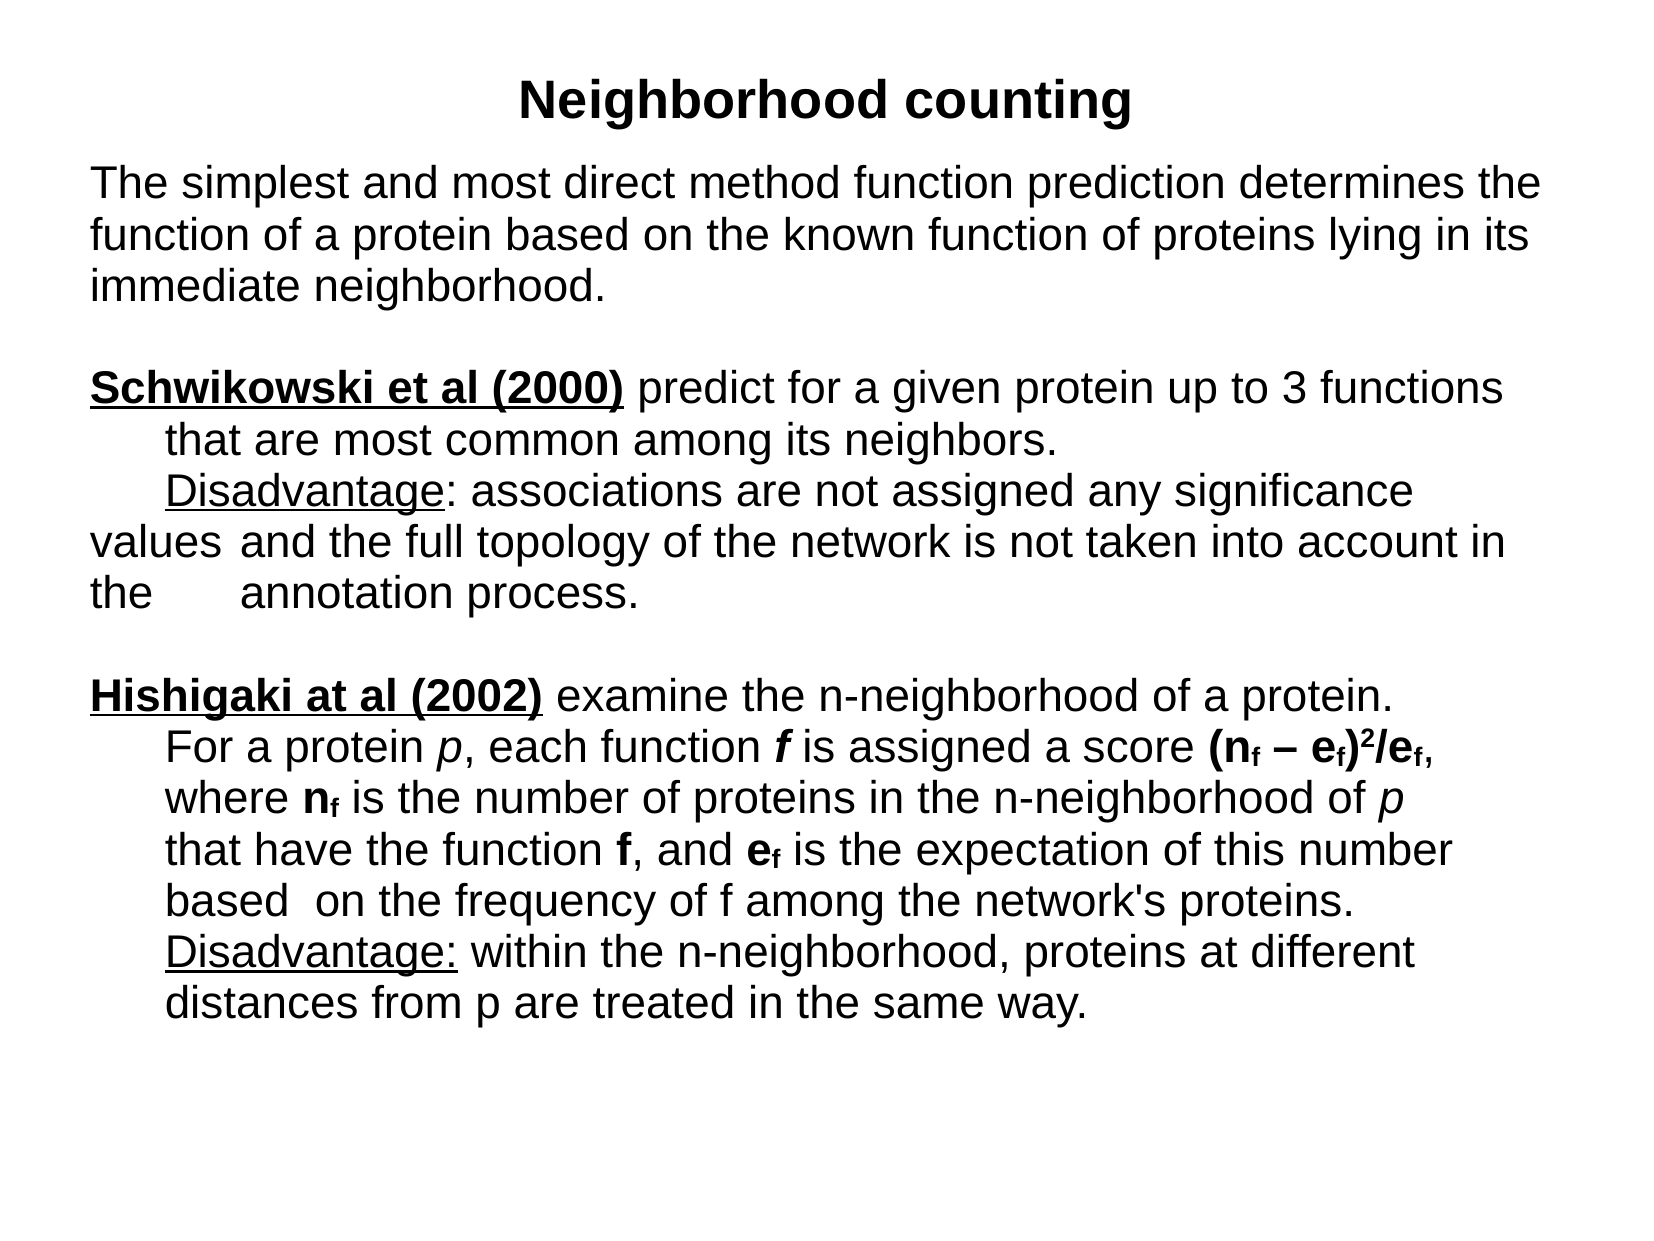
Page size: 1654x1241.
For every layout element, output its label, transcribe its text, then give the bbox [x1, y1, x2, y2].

text_box The simplest and most direct method function prediction determines the function of a protein based on the known function of proteins lying in its immediate neighborhood. Schwikowski et al (2000) predict for a given protein up to 3 functions that are most common among its neighbors. Disadvantage: associations are not assigned any significance values and the full topology of the network is not taken into account in the annotation process. Hishigaki at al (2002) examine the n-neighborhood of a protein. For a protein p, each function f is assigned a score (nf – ef)2/ef, where nf is the number of proteins in the n-neighborhood of p that have the function f, and ef is the expectation of this number based on the frequency of f among the network's proteins. Disadvantage: within the n-neighborhood, proteins at different distances from p are treated in the same way. [75, 150, 1576, 1240]
text_box Neighborhood counting [460, 61, 1194, 139]
